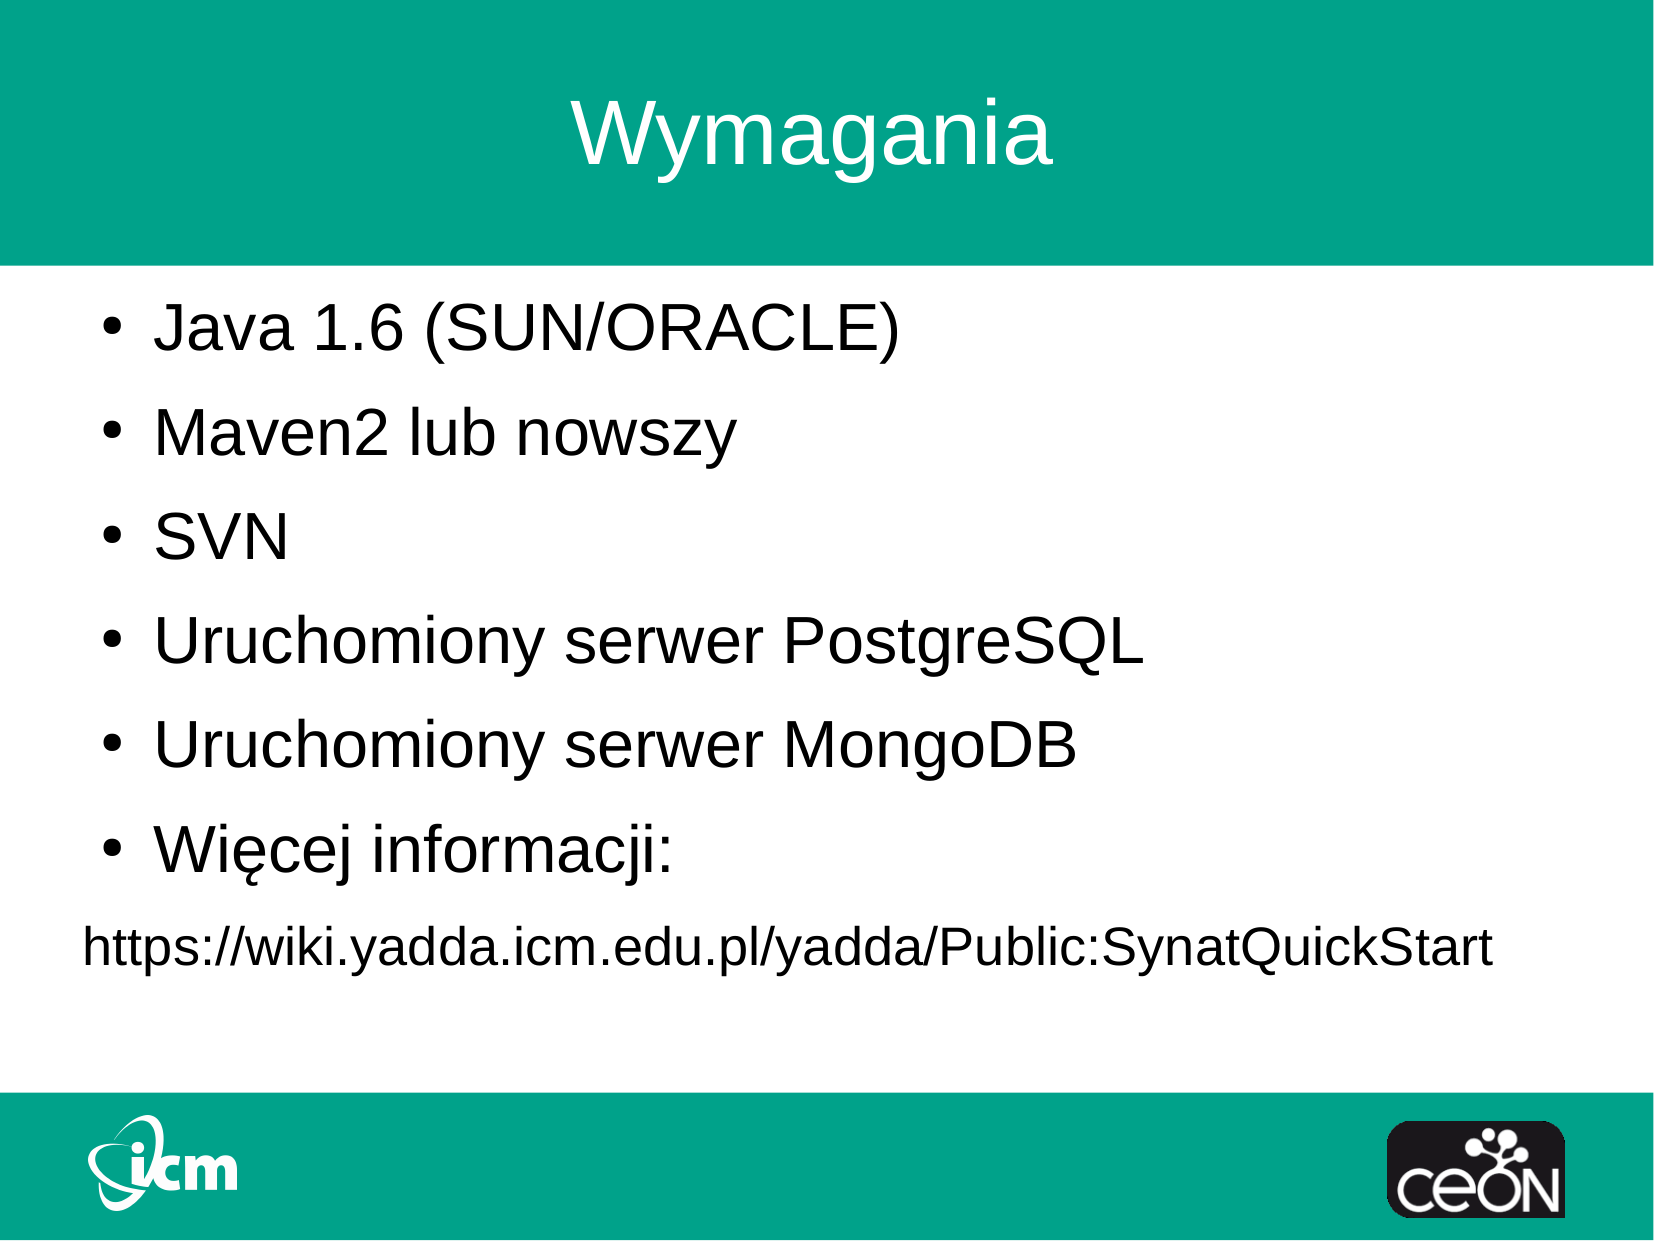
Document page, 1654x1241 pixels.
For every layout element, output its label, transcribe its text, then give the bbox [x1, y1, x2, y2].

list Java 1.6 (SUN/ORACLE) Maven2 lub nowszy SVN Uruchomiony serwer PostgreSQL Uruchomiony serwer MongoDB Więcej informacji: https://wiki.yadda.icm.edu.pl/yadda/Public:SynatQuickStart [82, 290, 1571, 1109]
picture [1387, 1121, 1565, 1218]
picture [88, 1115, 237, 1211]
title Wymagania [59, 29, 1565, 237]
